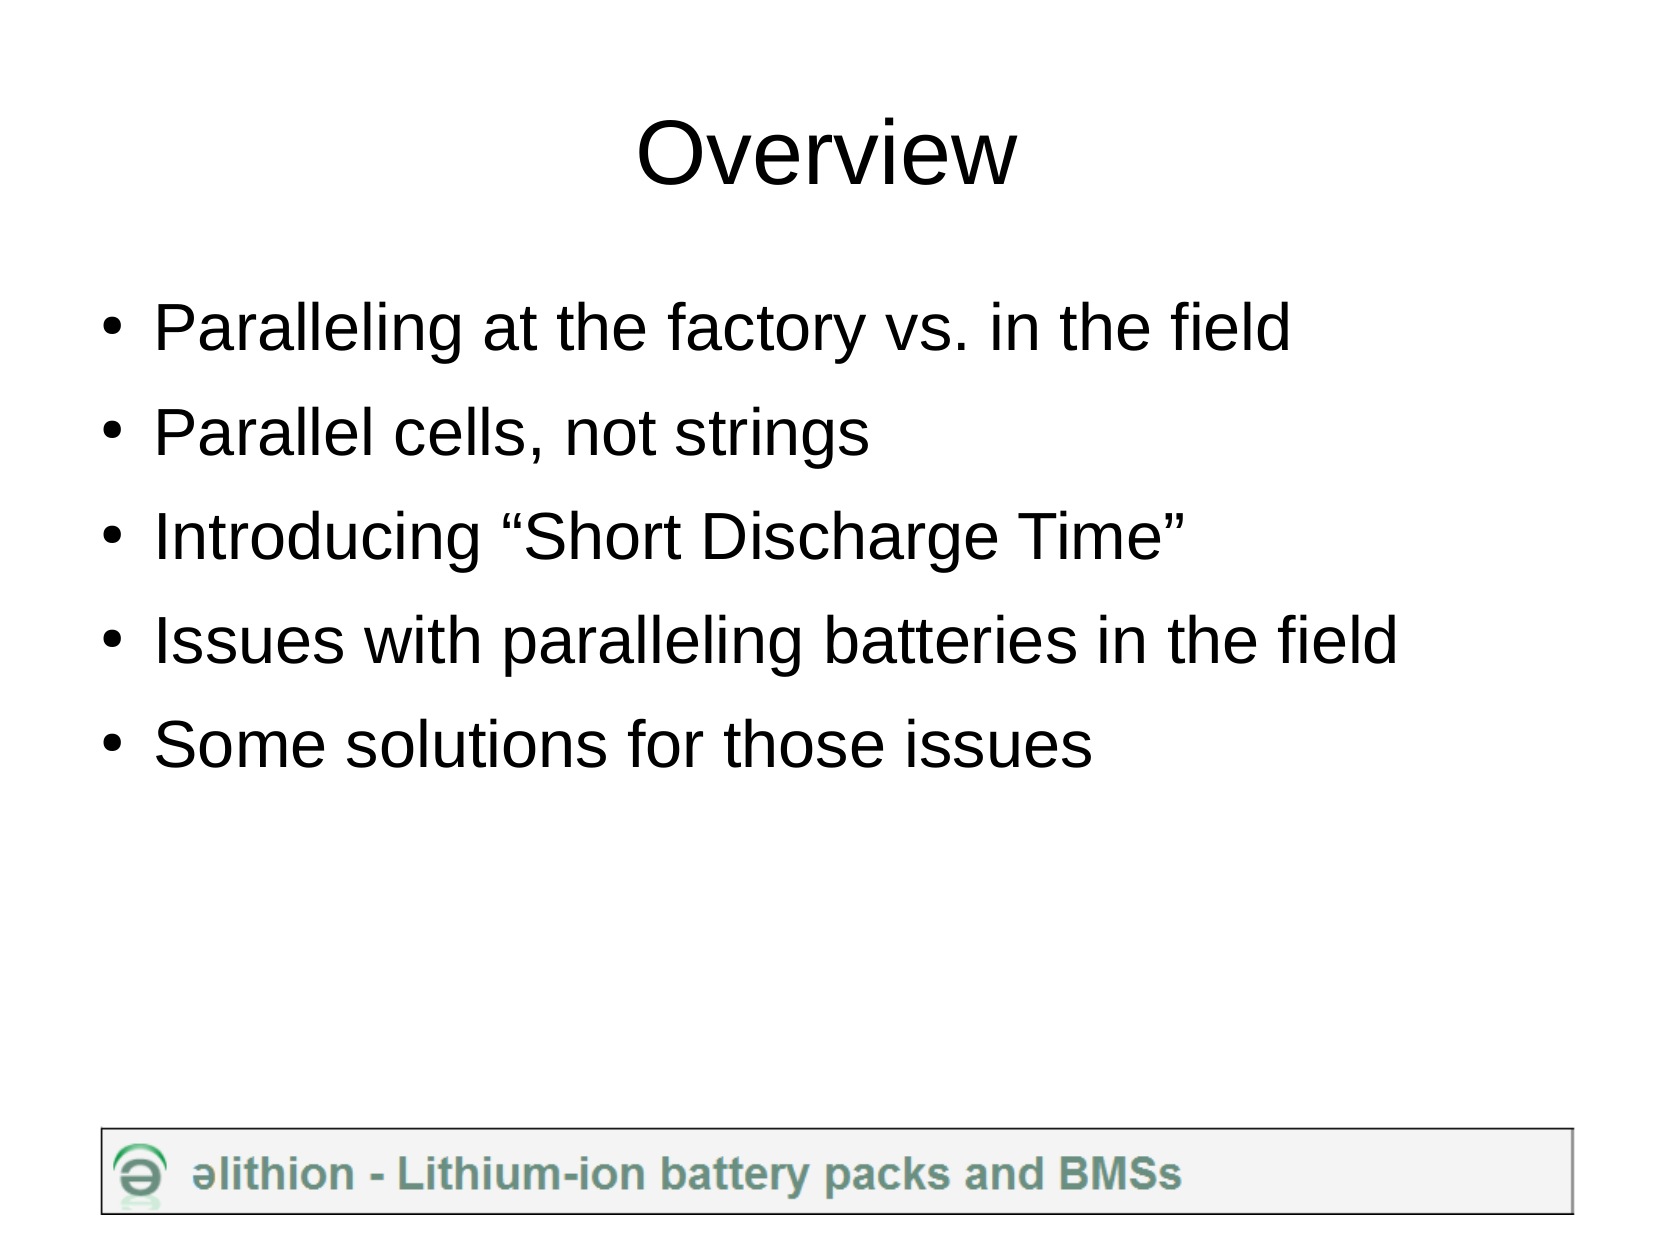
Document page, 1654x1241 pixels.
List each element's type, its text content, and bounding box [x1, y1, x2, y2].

picture [98, 1125, 1576, 1215]
list Paralleling at the factory vs. in the field Parallel cells, not strings Introducing “Short Discharge Time” Issues with paralleling batteries in the field Some solutions for those issues [82, 290, 1606, 1109]
title Overview [82, 49, 1571, 257]
